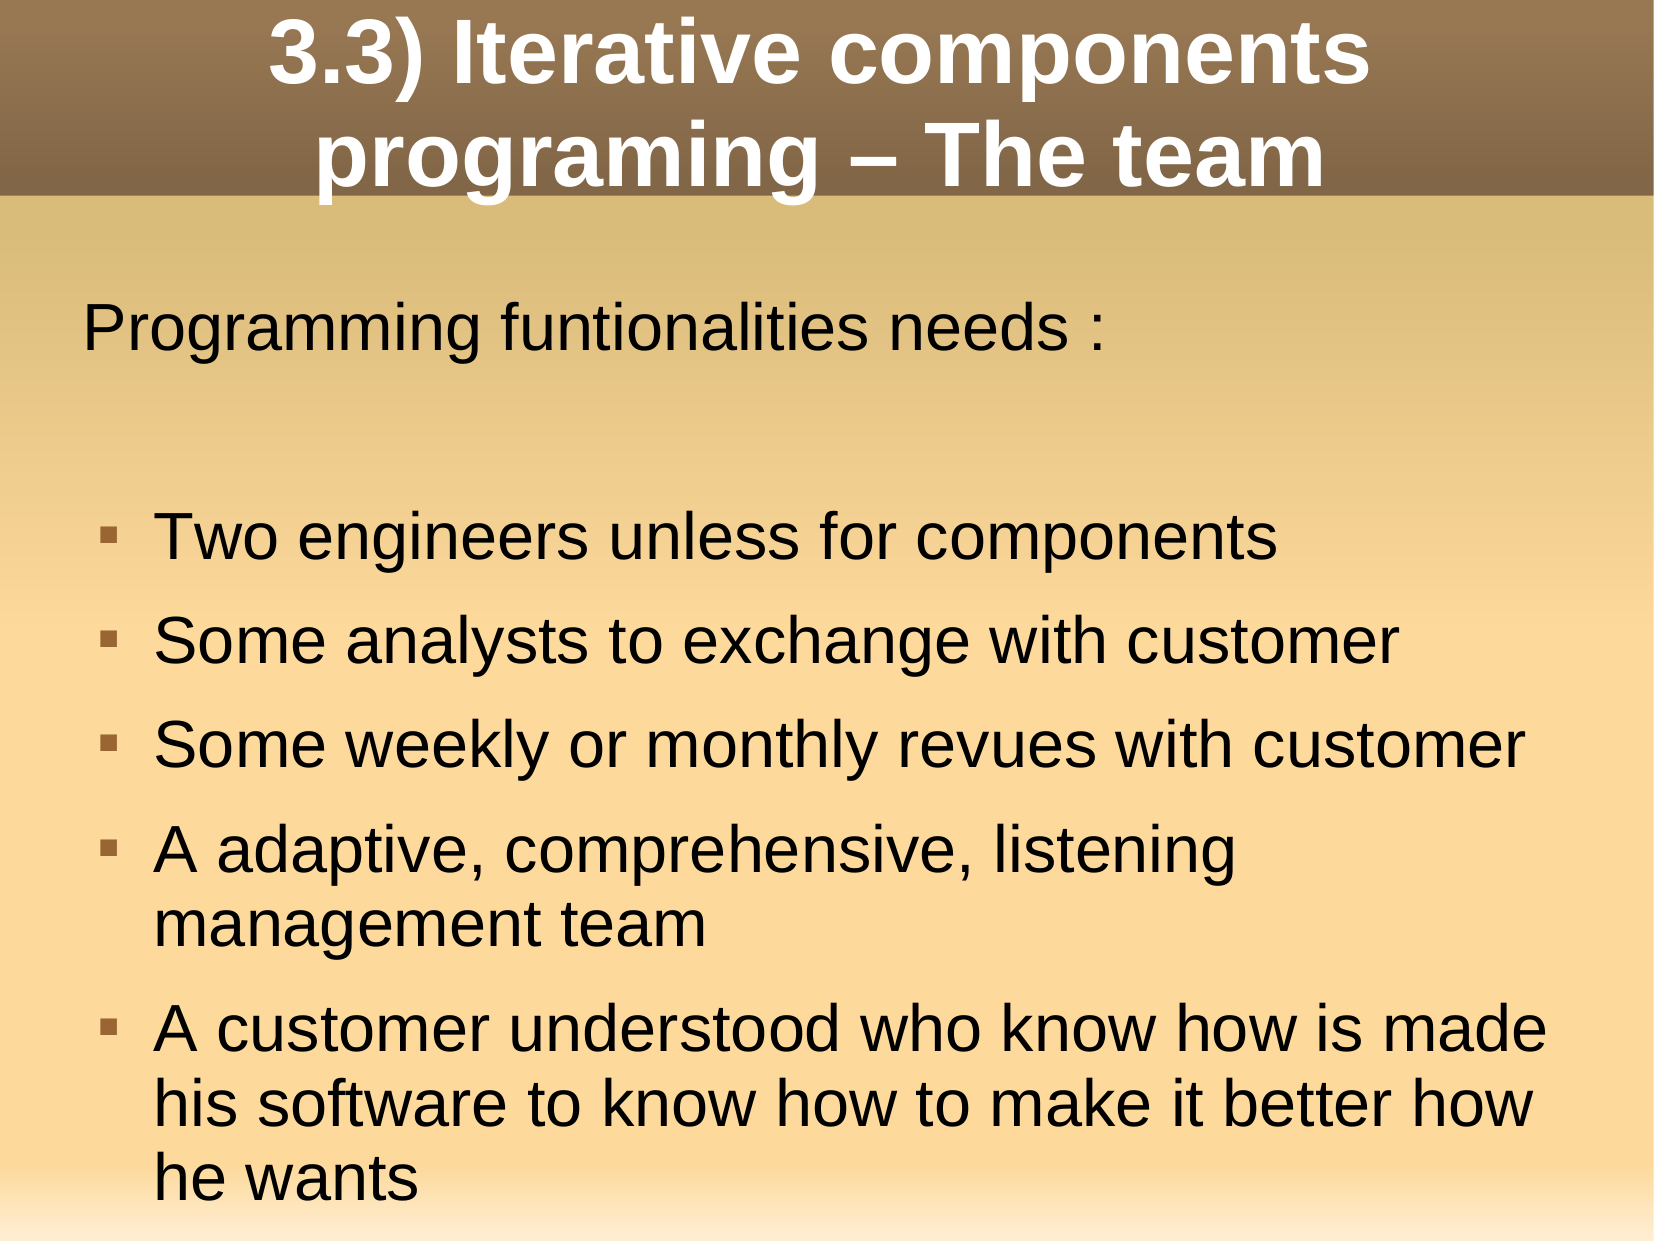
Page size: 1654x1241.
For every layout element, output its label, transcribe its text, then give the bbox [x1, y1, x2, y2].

list Programming funtionalities needs : Two engineers unless for components Some analysts to exchange with customer Some weekly or monthly revues with customer A adaptive, comprehensive, listening management team A customer understood who know how is made his software to know how to make it better how he wants [82, 290, 1571, 1216]
picture [0, 0, 1654, 1241]
title 3.3) Iterative components programing – The team [76, 1, 1565, 207]
